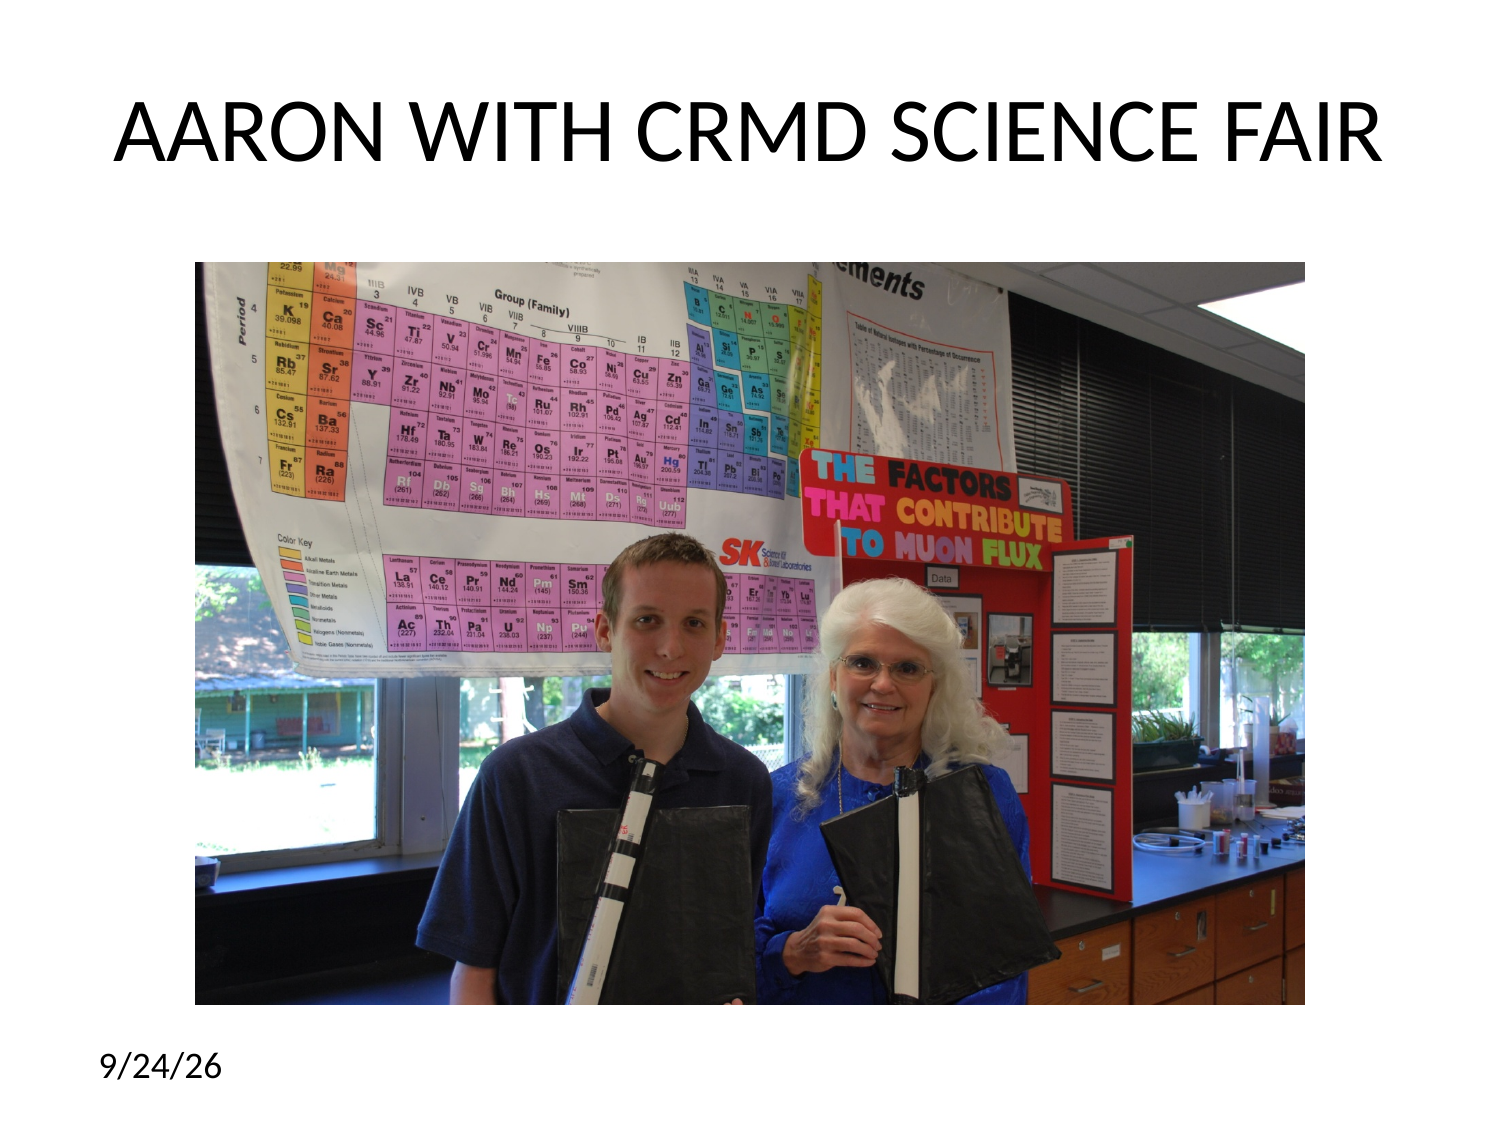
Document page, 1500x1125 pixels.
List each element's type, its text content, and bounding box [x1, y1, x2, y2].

picture [195, 262, 1305, 1005]
title AARON WITH CRMD SCIENCE FAIR [75, 45, 1425, 233]
